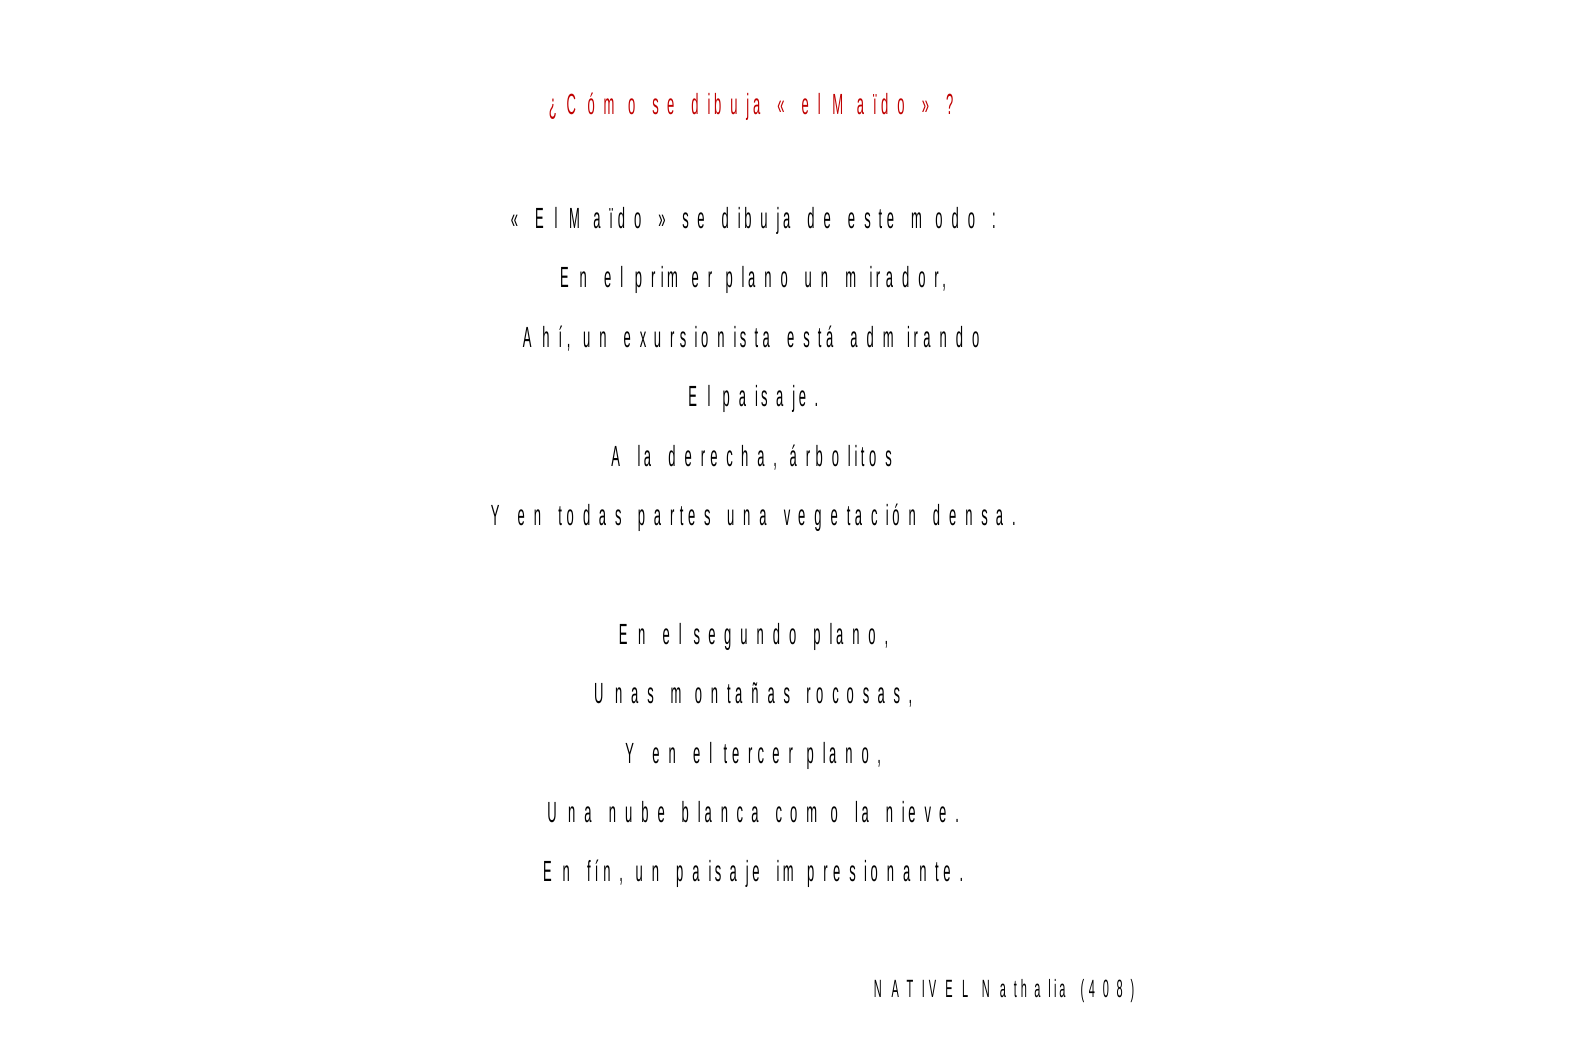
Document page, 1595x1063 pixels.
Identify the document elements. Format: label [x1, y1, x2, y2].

picture [283, 88, 1229, 1028]
